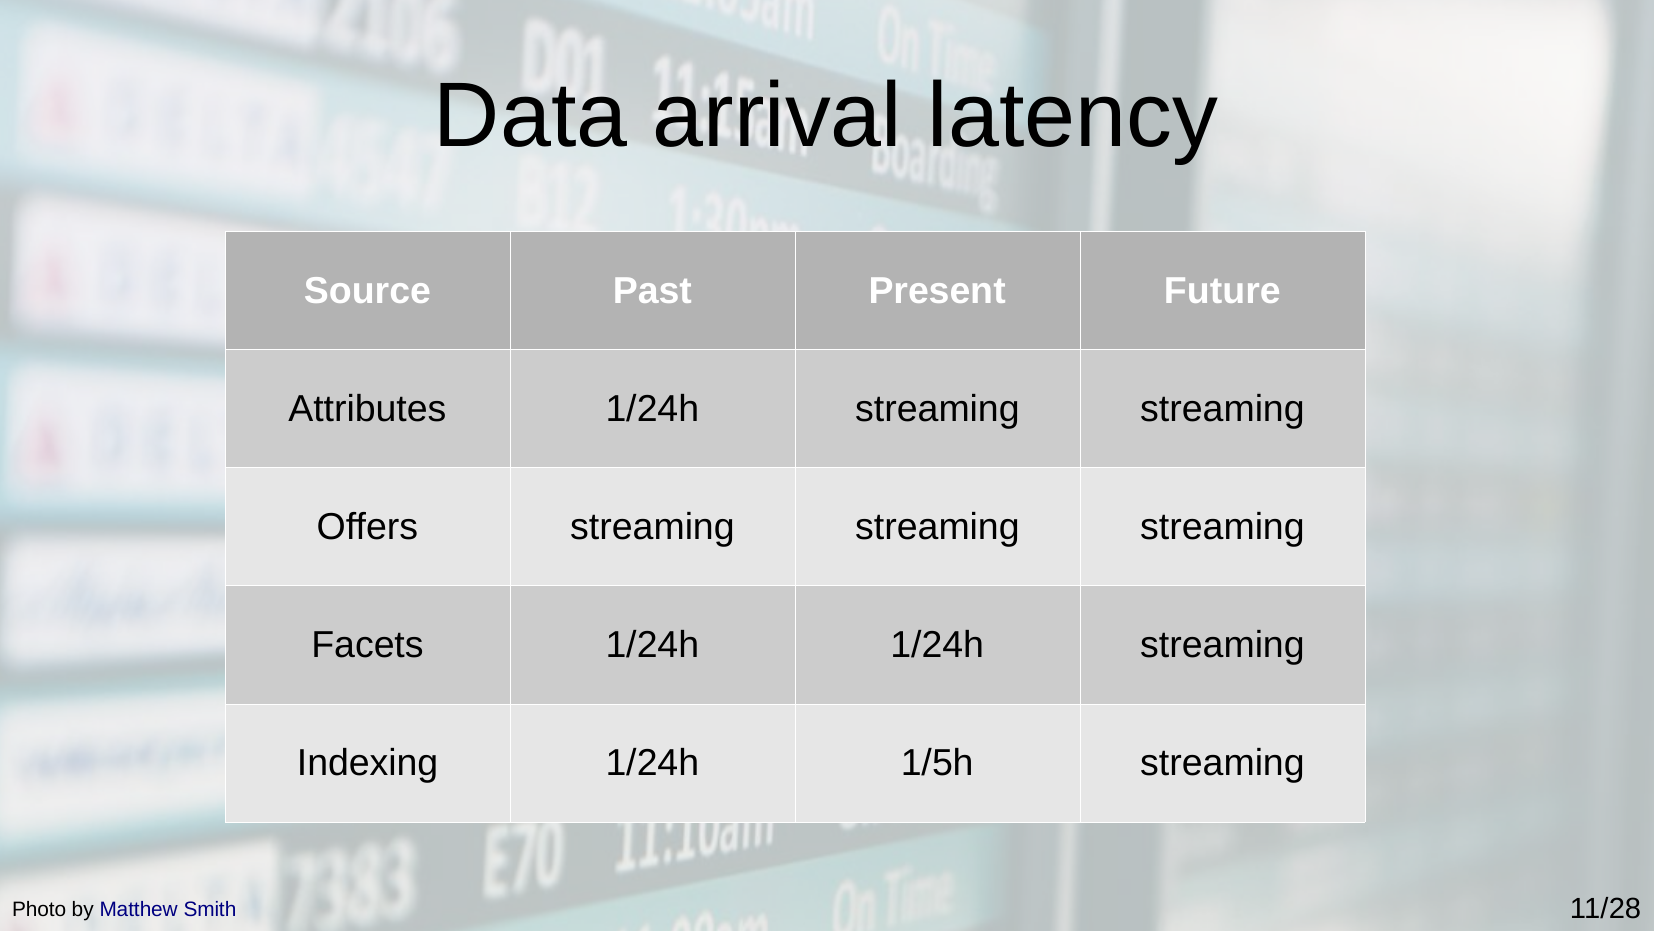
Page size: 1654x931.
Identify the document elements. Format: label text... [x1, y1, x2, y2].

table_cell streaming [796, 468, 1080, 585]
table_cell Facets [226, 586, 510, 704]
title Data arrival latency [82, 37, 1571, 193]
table_cell 1/5h [796, 705, 1080, 822]
table_header Future [1081, 232, 1365, 349]
table_cell streaming [1081, 586, 1365, 704]
table_cell streaming [796, 350, 1080, 467]
table_cell 1/24h [511, 586, 795, 704]
table_header Present [796, 232, 1080, 349]
table_cell streaming [511, 468, 795, 585]
table_cell 1/24h [511, 350, 795, 467]
table_header Source [226, 232, 510, 349]
text_box Photo by Matthew Smith [0, 890, 493, 929]
picture [0, 0, 1654, 931]
table_cell streaming [1081, 468, 1365, 585]
table_cell Attributes [226, 350, 510, 467]
table_cell 1/24h [511, 705, 795, 822]
table_cell streaming [1081, 350, 1365, 467]
table_cell streaming [1081, 705, 1365, 822]
table_cell Indexing [226, 705, 510, 822]
text_box <number>/28 [1452, 884, 1654, 931]
table_cell Offers [226, 468, 510, 585]
table_header Past [511, 232, 795, 349]
table_cell 1/24h [796, 586, 1080, 704]
